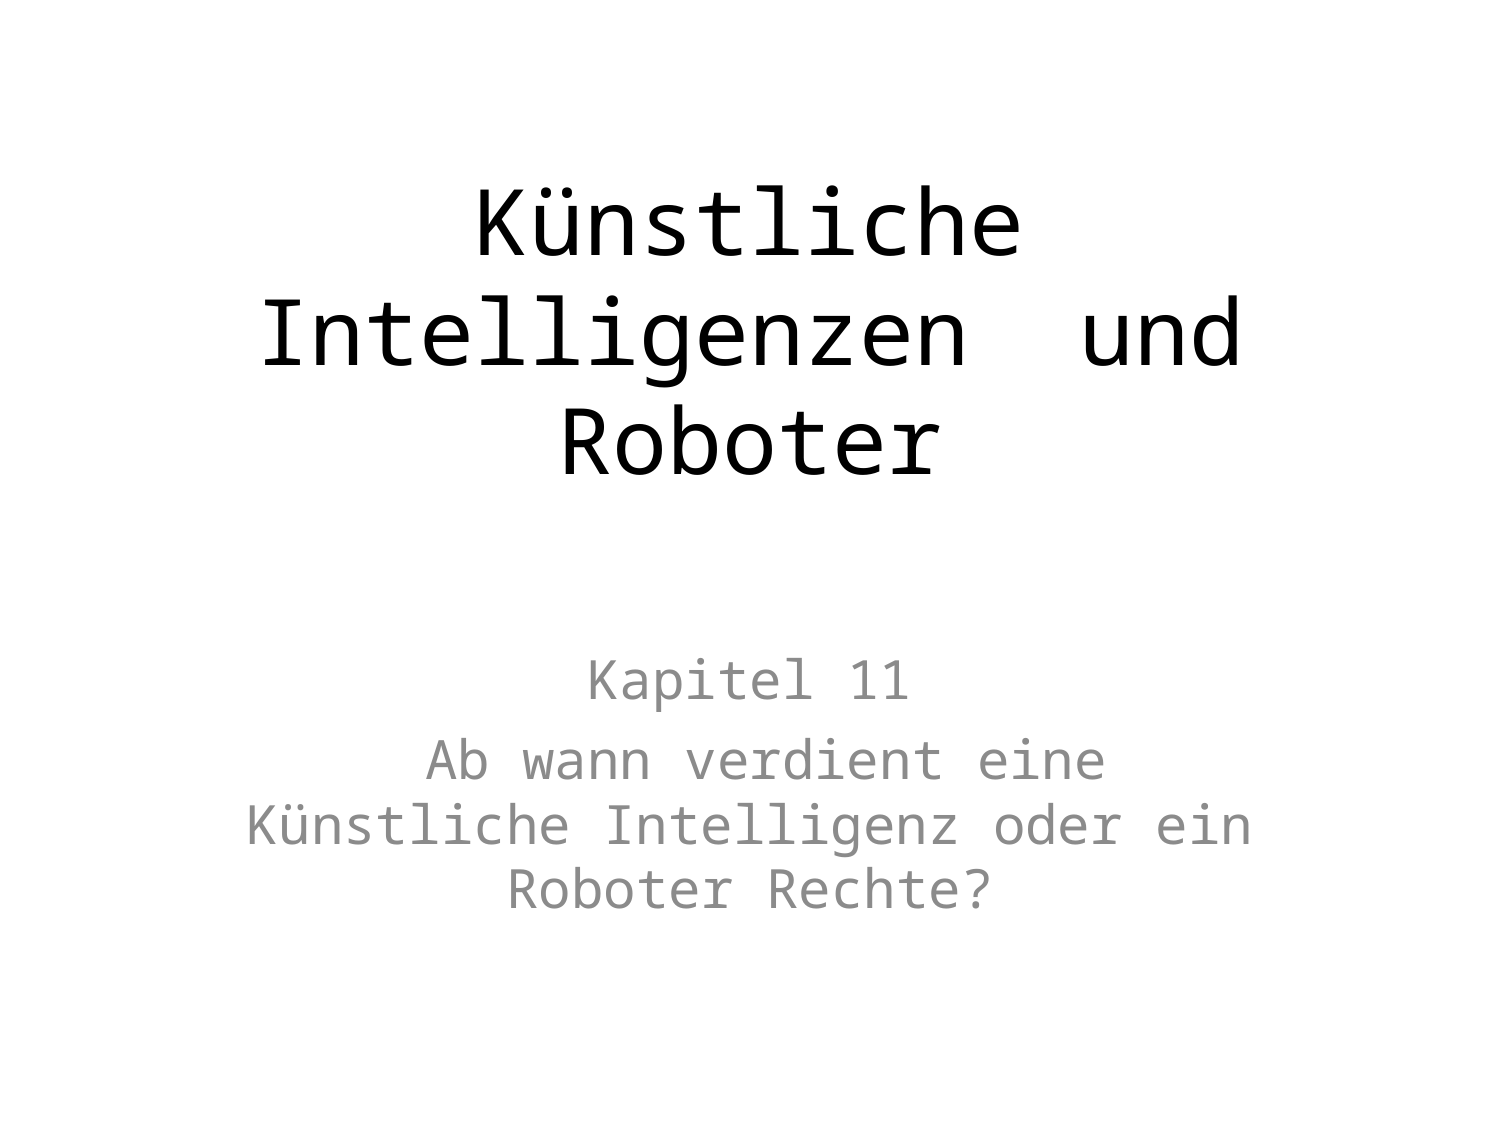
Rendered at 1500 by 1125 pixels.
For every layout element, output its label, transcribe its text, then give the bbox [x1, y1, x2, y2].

subtitle Kapitel 11 Ab wann verdient eine Künstliche Intelligenz oder ein Roboter Rechte? [225, 637, 1275, 925]
title Künstliche Intelligenzen und Roboter [112, 66, 1388, 591]
